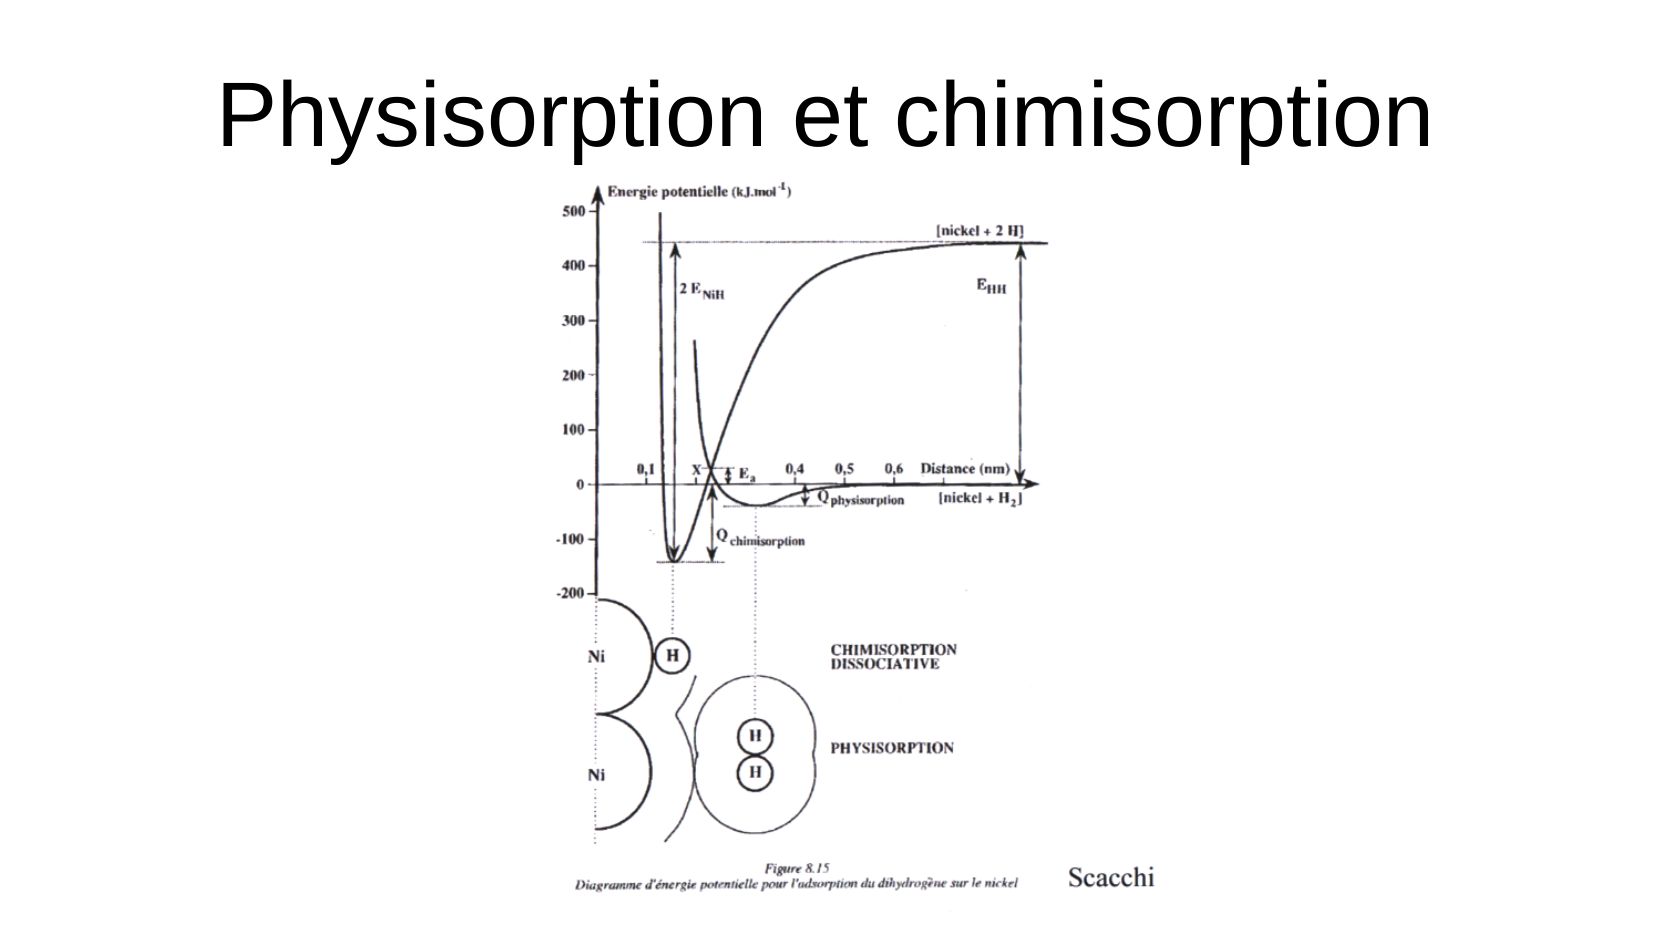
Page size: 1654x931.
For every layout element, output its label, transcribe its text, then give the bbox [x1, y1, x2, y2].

title Physisorption et chimisorption [82, 37, 1571, 193]
picture [501, 169, 1169, 914]
